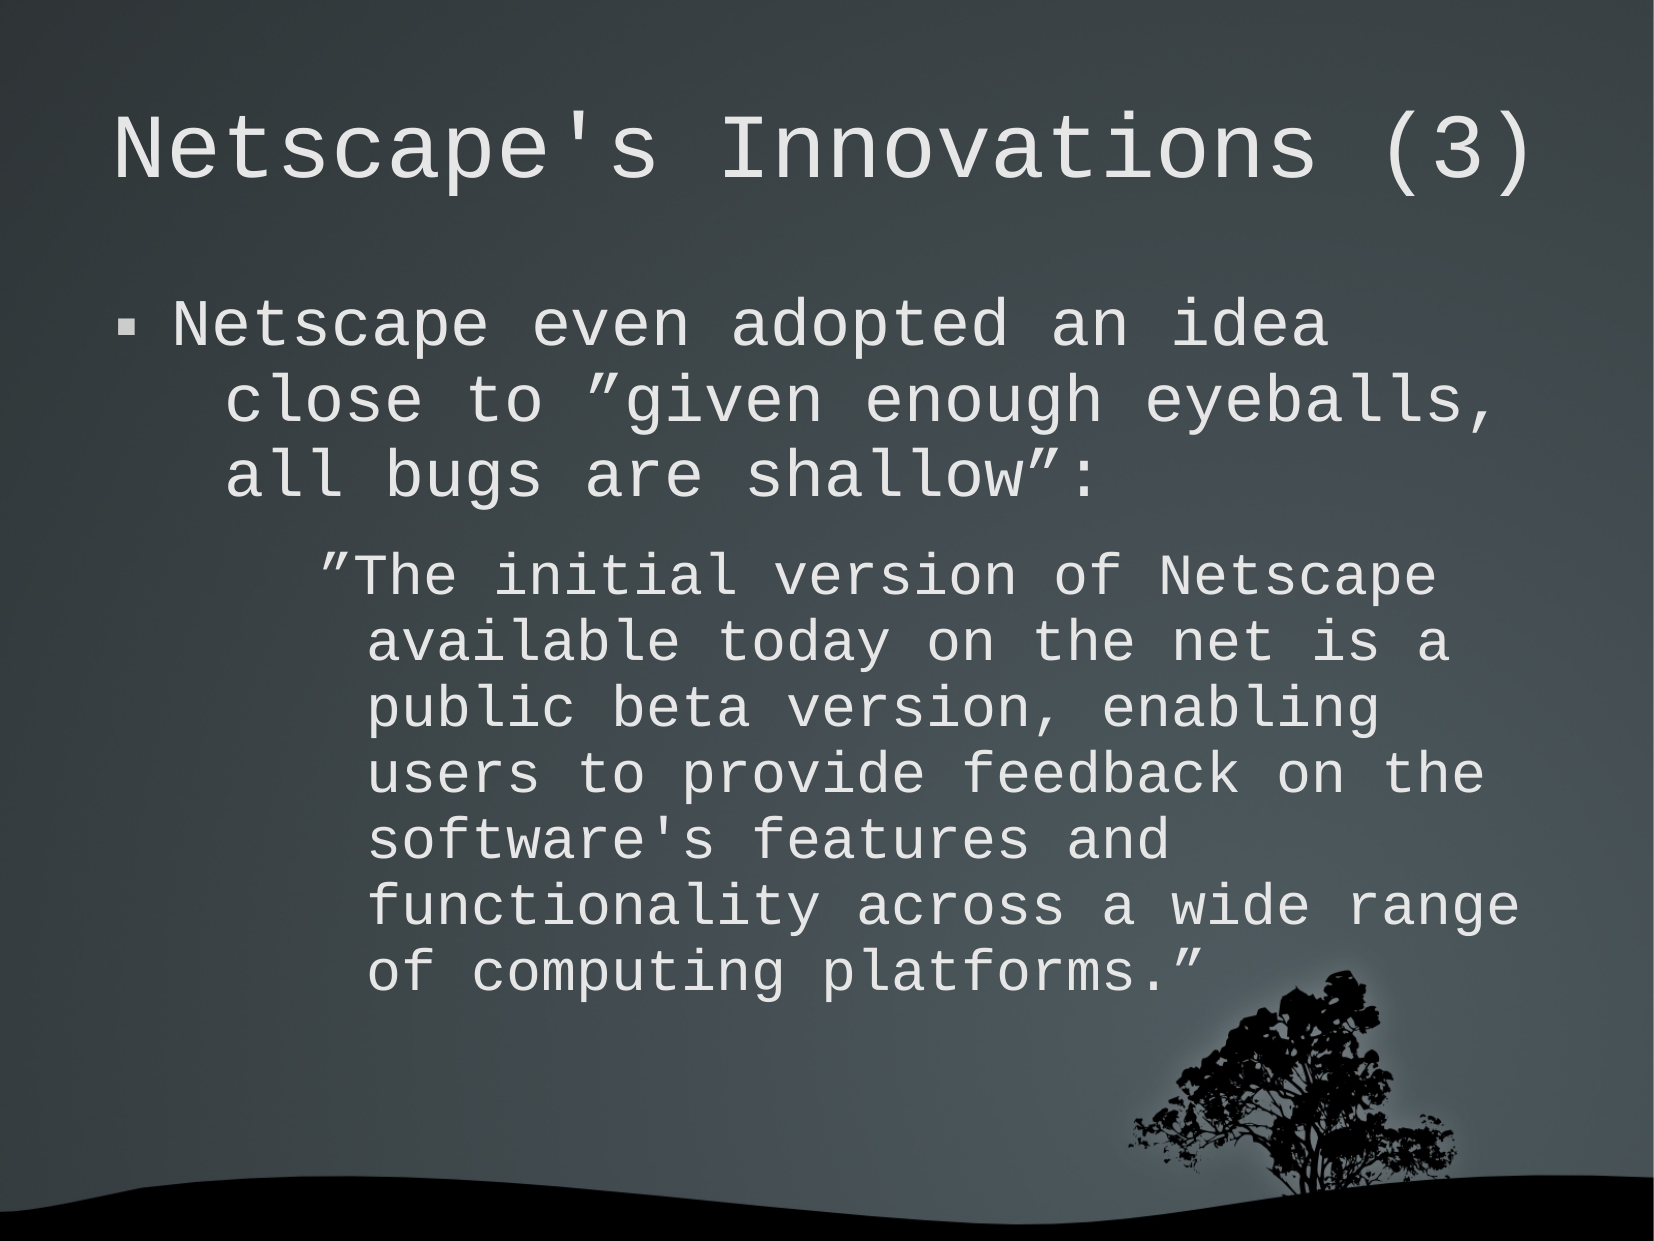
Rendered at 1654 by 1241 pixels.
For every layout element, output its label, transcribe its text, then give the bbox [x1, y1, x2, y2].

title Netscape's Innovations (3) [82, 56, 1571, 250]
picture [0, 0, 1654, 1241]
list Netscape even adopted an idea close to ”given enough eyeballs, all bugs are shallow”: ”The initial version of Netscape available today on the net is a public beta version, enabling users to provide feedback on the software's features and functionality across a wide range of computing platforms.” [82, 290, 1571, 1094]
